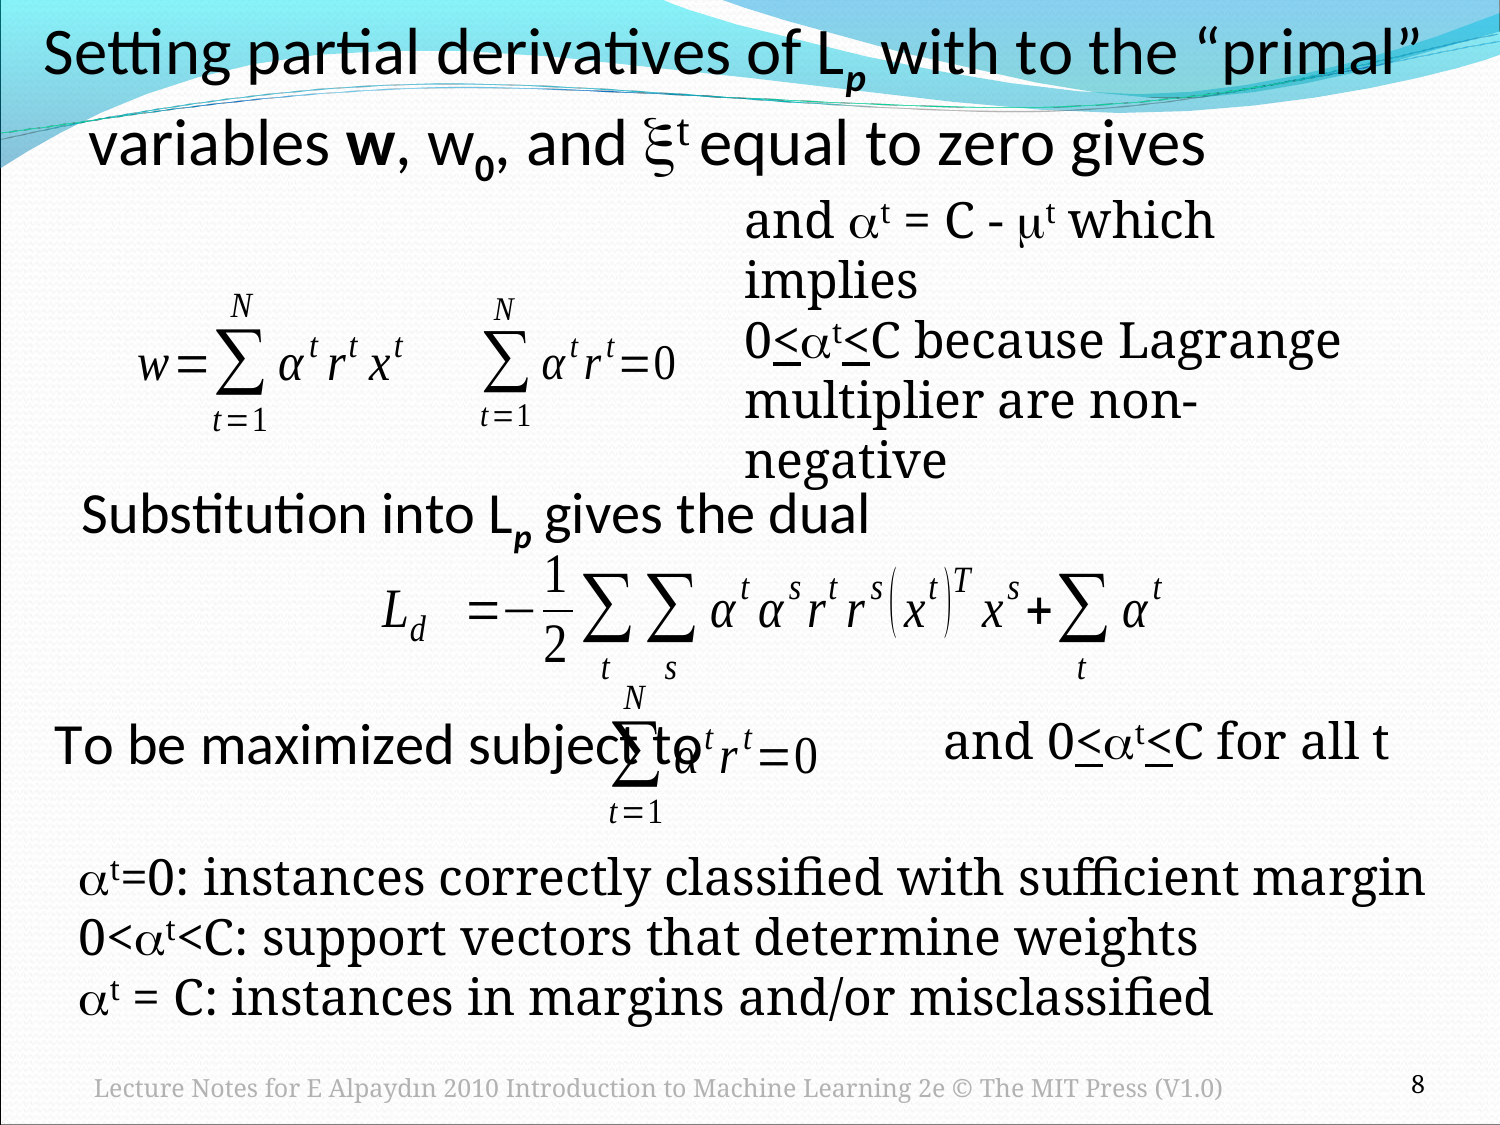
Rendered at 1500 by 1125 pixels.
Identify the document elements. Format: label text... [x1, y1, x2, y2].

chart [468, 291, 694, 434]
text_box <number> [1299, 1042, 1426, 1103]
text_box and t = C - t which implies 0<t<C because Lagrange multiplier are non-negative [729, 180, 1405, 497]
text_box t=0: instances correctly classified with sufficient margin 0<t<C: support vectors that determine weights t = C: instances in margins and/or misclassified [63, 837, 1467, 1033]
chart [367, 552, 1180, 831]
text_box and 0<t<C for all t [928, 702, 1406, 778]
chart [125, 287, 421, 439]
picture [0, 0, 1500, 1125]
text_box Setting partial derivatives of Lp with to the “primal” variables w, w0, and t equal to zero gives [29, 0, 1484, 181]
text_box Substitution into Lp gives the dual [67, 467, 1198, 552]
text_box Lecture Notes for E Alpaydın 2010 Introduction to Machine Learning 2e © The MIT Press (V1.0) [93, 1042, 1254, 1103]
text_box To be maximized subject to [40, 698, 735, 783]
